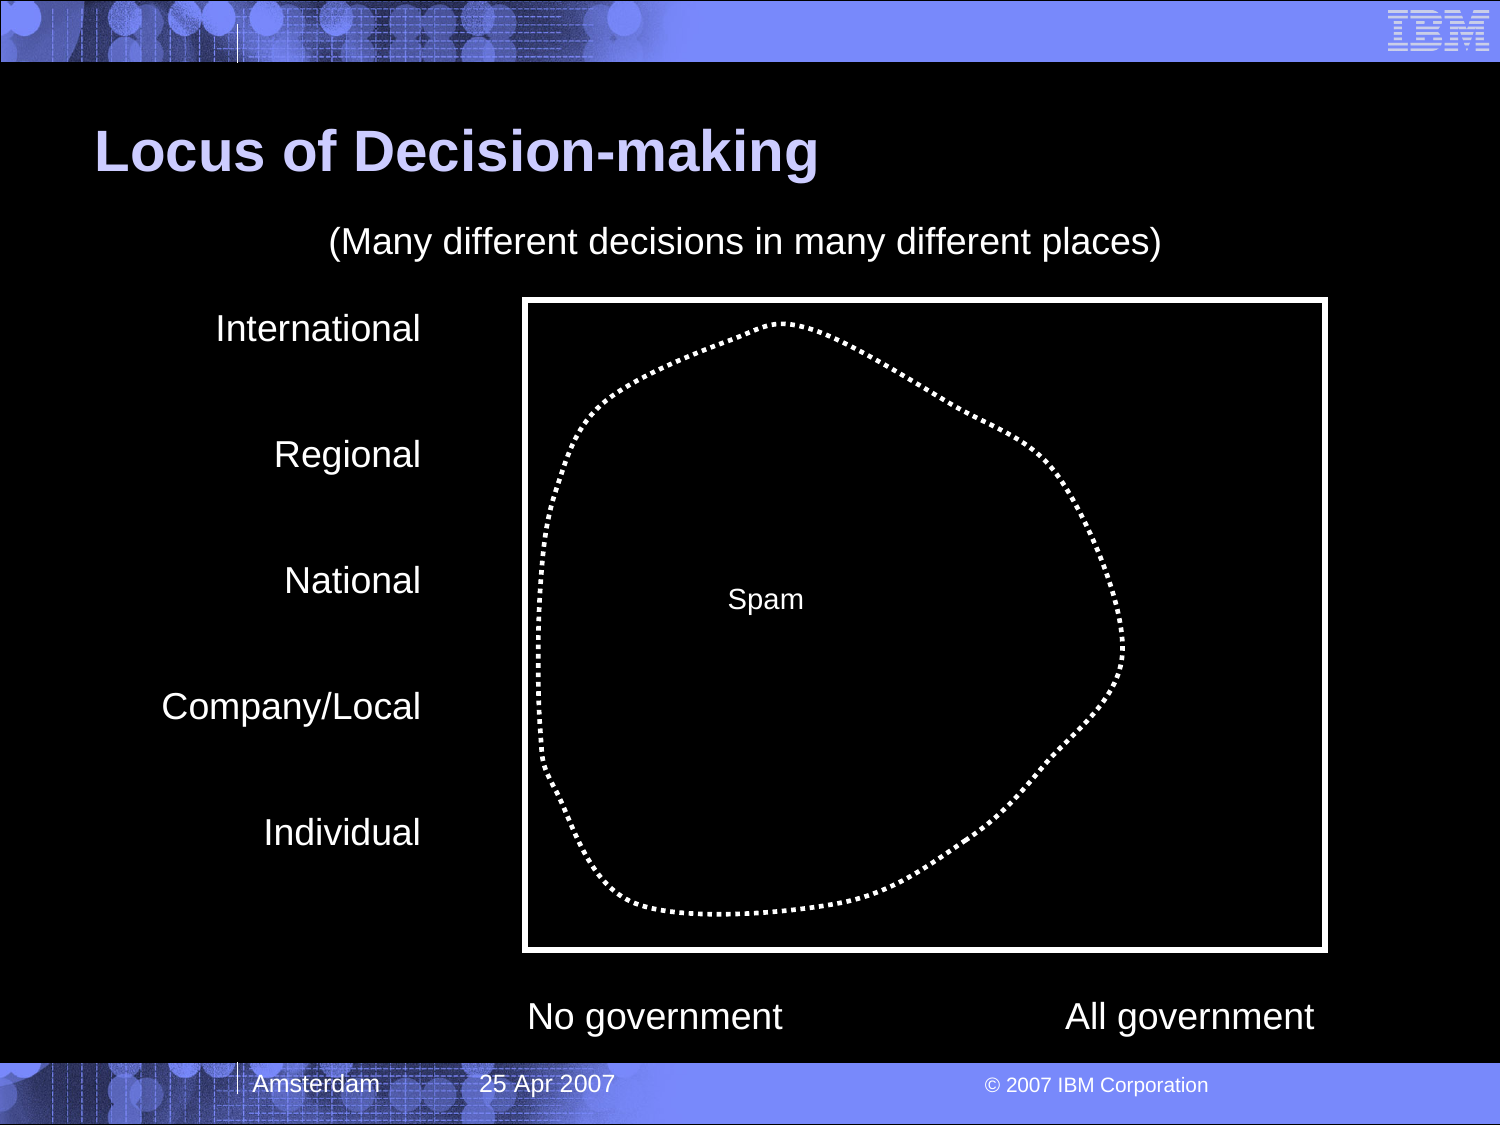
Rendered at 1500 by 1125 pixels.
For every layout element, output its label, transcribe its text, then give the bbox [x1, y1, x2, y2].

picture [0, 1063, 1500, 1124]
text_box (Many different decisions in many different places) [313, 212, 1178, 270]
text_box International Regional National Company/Local Individual [146, 299, 436, 862]
text_box Spam [712, 575, 819, 624]
picture [1, 1, 1500, 62]
text_box No government All government [512, 987, 1331, 1087]
title Locus of Decision-making [79, 116, 1433, 199]
